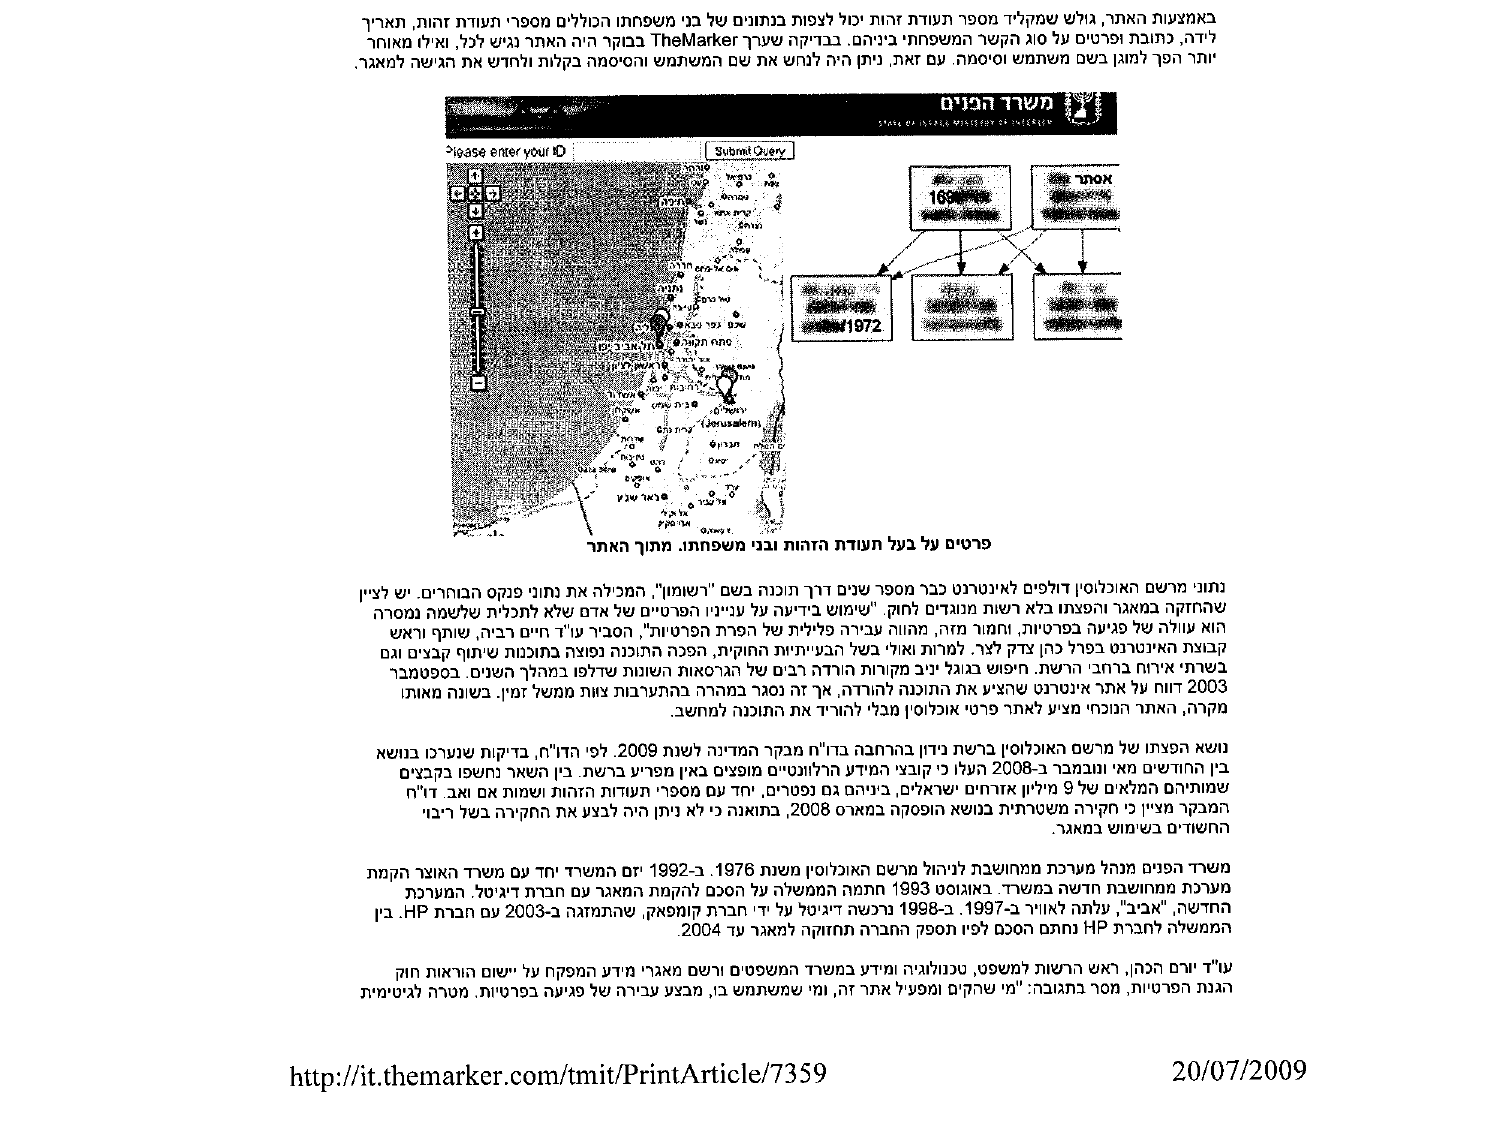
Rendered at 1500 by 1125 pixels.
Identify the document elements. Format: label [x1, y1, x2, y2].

picture [147, 0, 1366, 1125]
